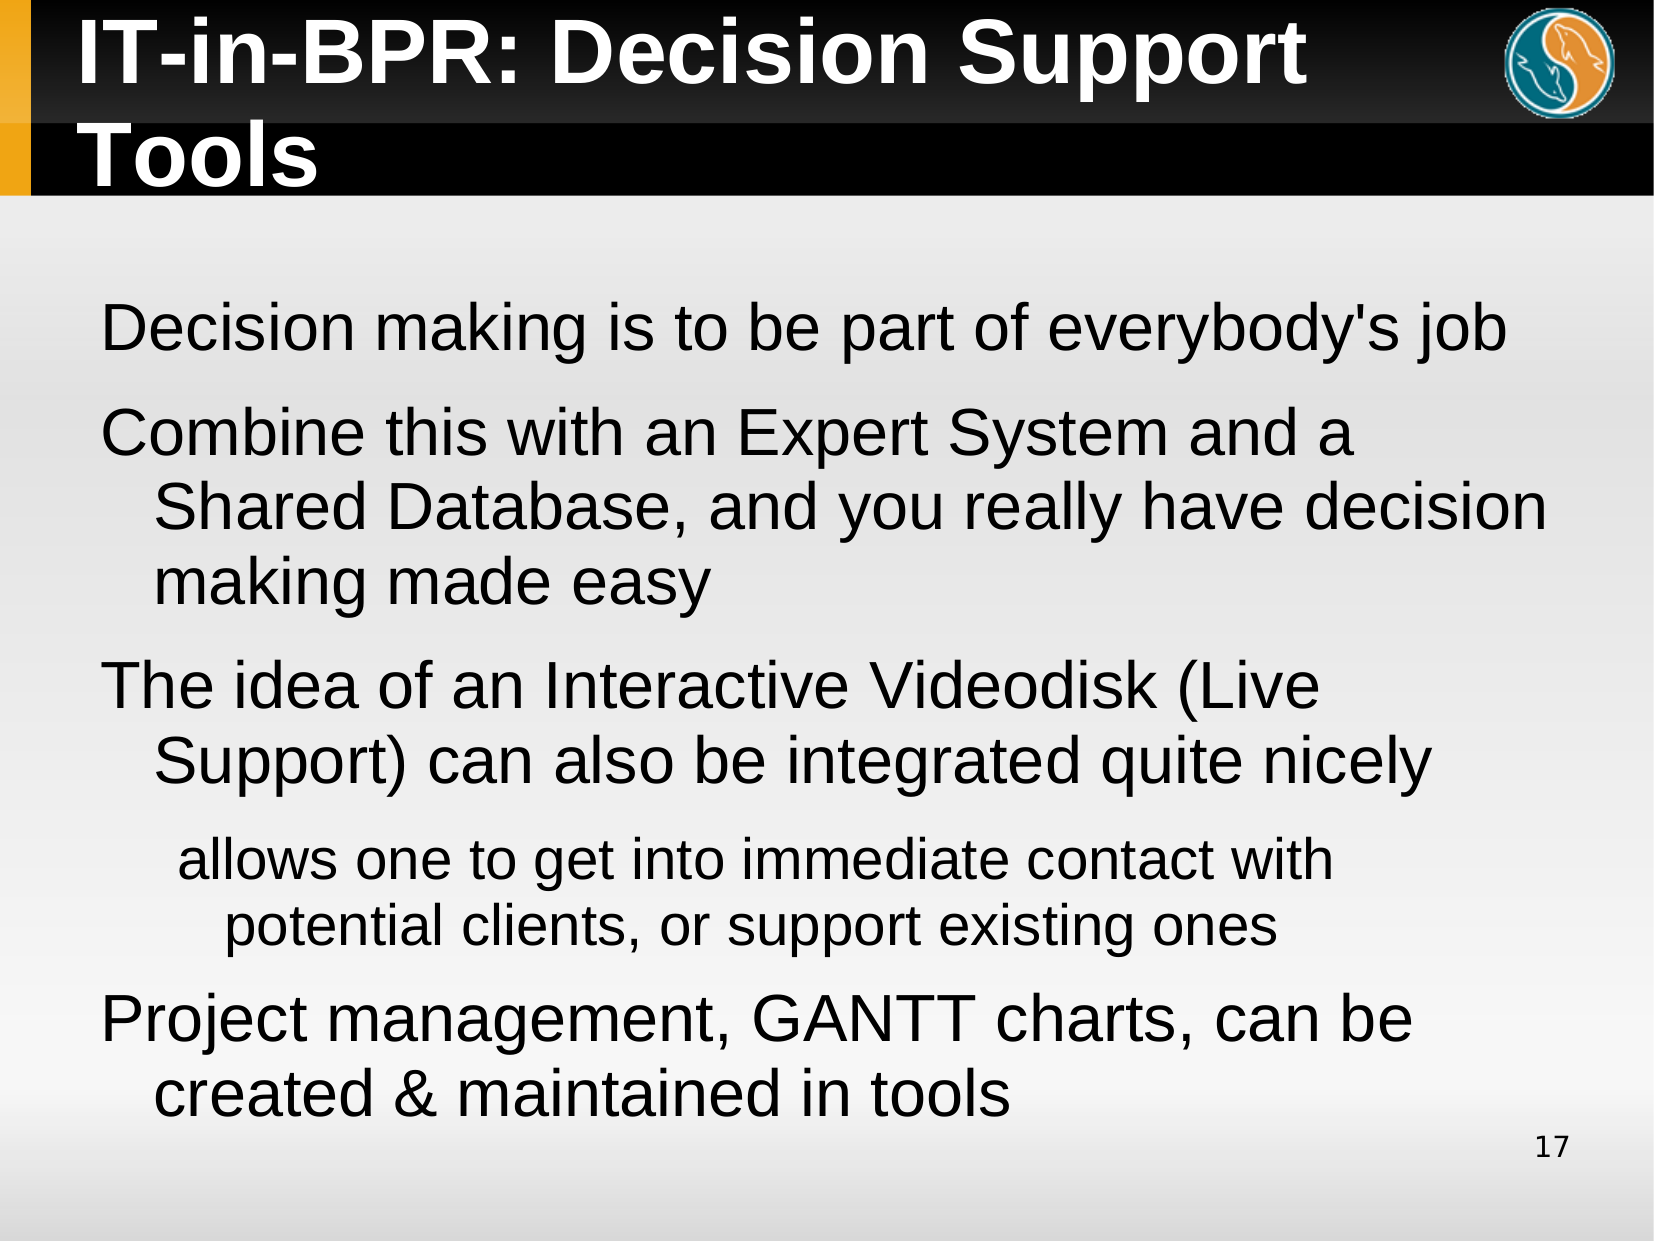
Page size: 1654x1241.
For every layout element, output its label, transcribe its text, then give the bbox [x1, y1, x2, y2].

list Decision making is to be part of everybody's job Combine this with an Expert System and a Shared Database, and you really have decision making made easy The idea of an Interactive Videodisk (Live Support) can also be integrated quite nicely allows one to get into immediate contact with potential clients, or support existing ones Project management, GANTT charts, can be created & maintained in tools [82, 290, 1571, 1131]
title IT-in-BPR: Decision Support Tools [76, 1, 1565, 207]
picture [0, 0, 1654, 1241]
